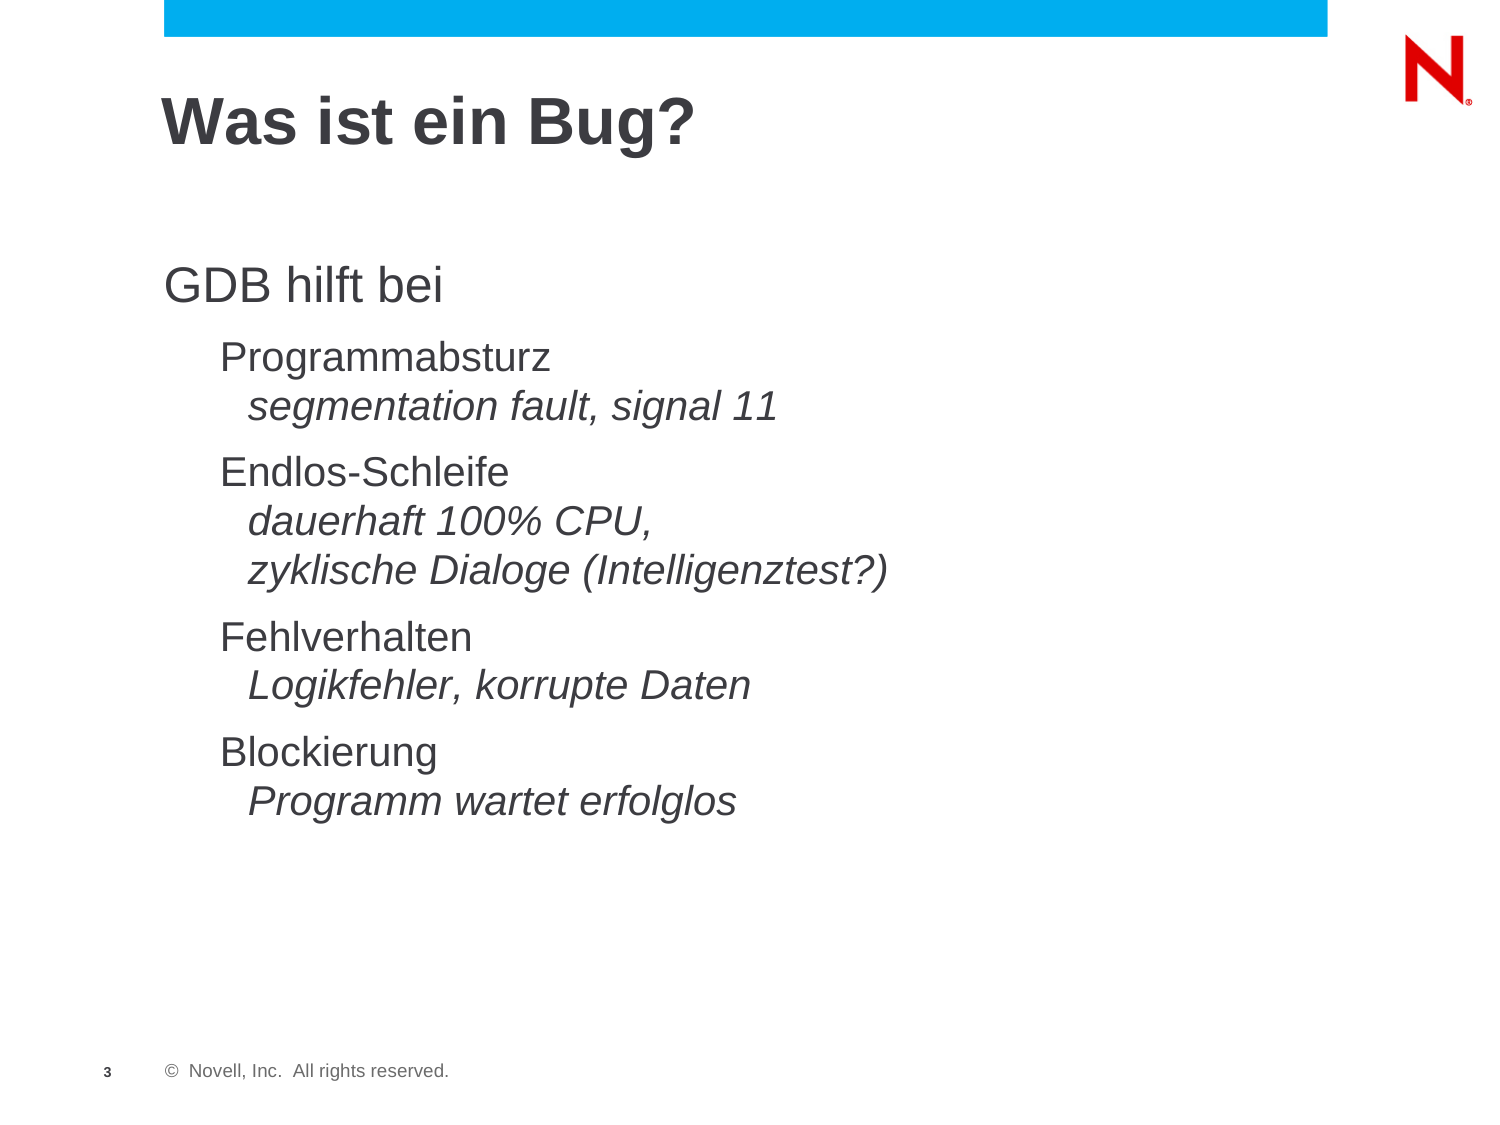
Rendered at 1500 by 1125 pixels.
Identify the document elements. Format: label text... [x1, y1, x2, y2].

picture [1403, 32, 1473, 107]
list GDB hilft bei Programmabsturz segmentation fault, signal 11 Endlos-Schleife dauerhaft 100% CPU, zyklische Dialoge (Intelligenztest?) Fehlverhalten Logikfehler, korrupte Daten Blockierung Programm wartet erfolglos [163, 254, 1404, 986]
title Was ist ein Bug? [161, 41, 1383, 205]
